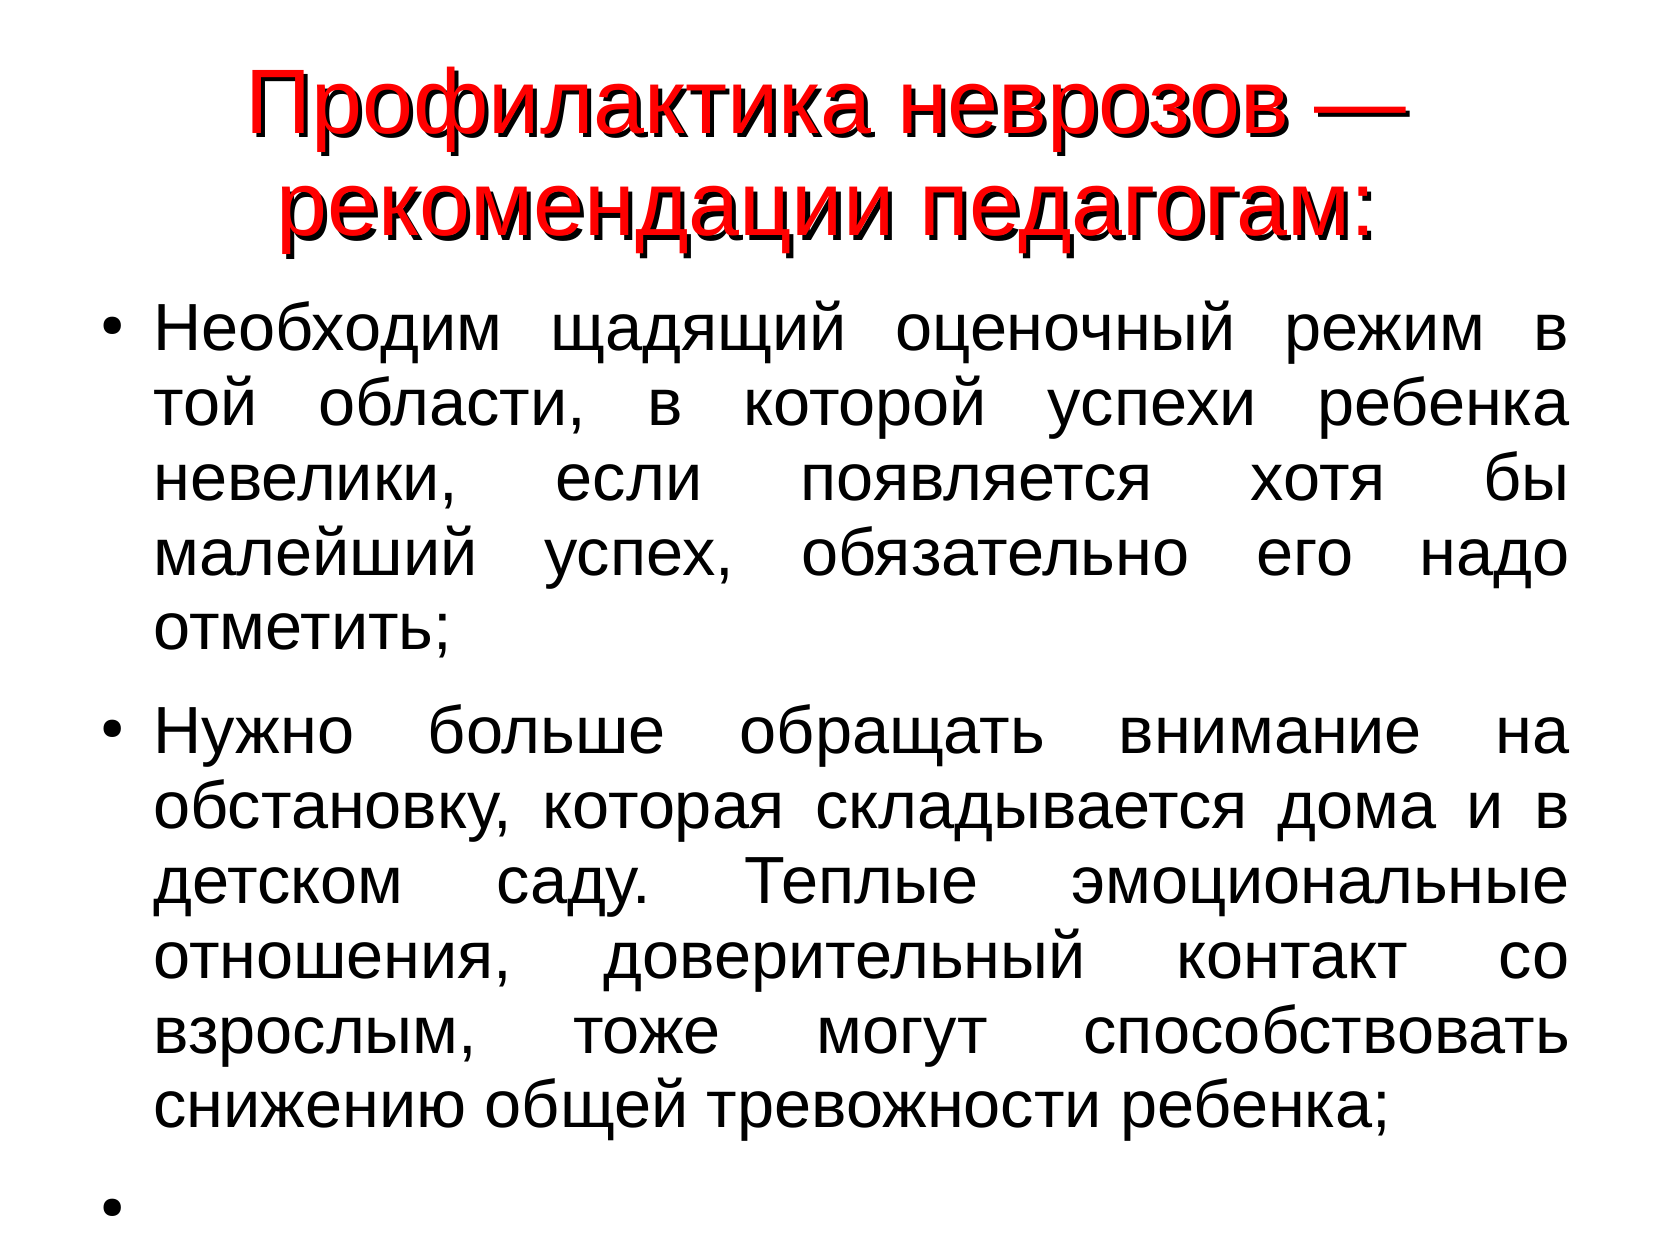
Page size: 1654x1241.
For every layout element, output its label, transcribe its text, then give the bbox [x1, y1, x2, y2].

title Профилактика неврозов — рекомендации педагогам: [82, 49, 1571, 257]
list Необходим щадящий оценочный режим в той области, в которой успехи ребенка невелики, если появляется хотя бы малейший успех, обязательно его надо отметить; Нужно больше обращать внимание на обстановку, которая складывается дома и в детском саду. Теплые эмоциональные отношения, доверительный контакт со взрослым, тоже могут способствовать снижению общей тревожности ребенка; [82, 290, 1571, 1182]
